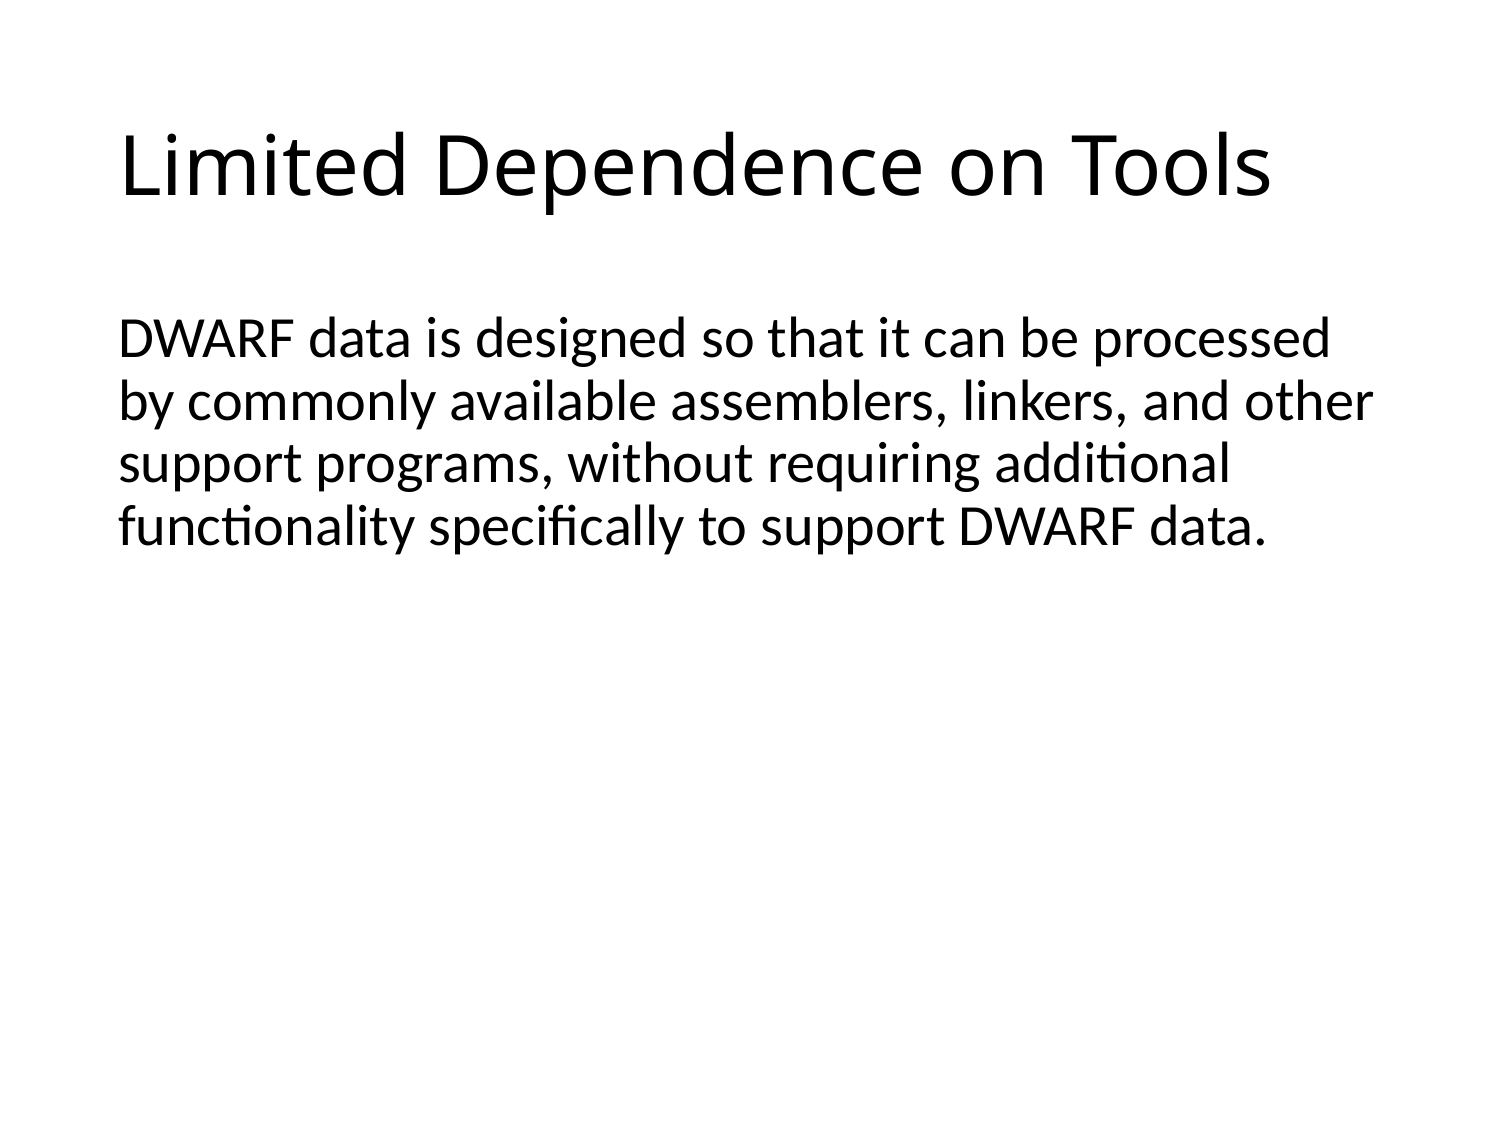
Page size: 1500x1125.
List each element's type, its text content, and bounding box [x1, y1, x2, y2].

title Limited Dependence on Tools [103, 59, 1397, 278]
list DWARF data is designed so that it can be processed by commonly available assemblers, linkers, and other support programs, without requiring additional functionality specifically to support DWARF data. [103, 299, 1397, 1014]
